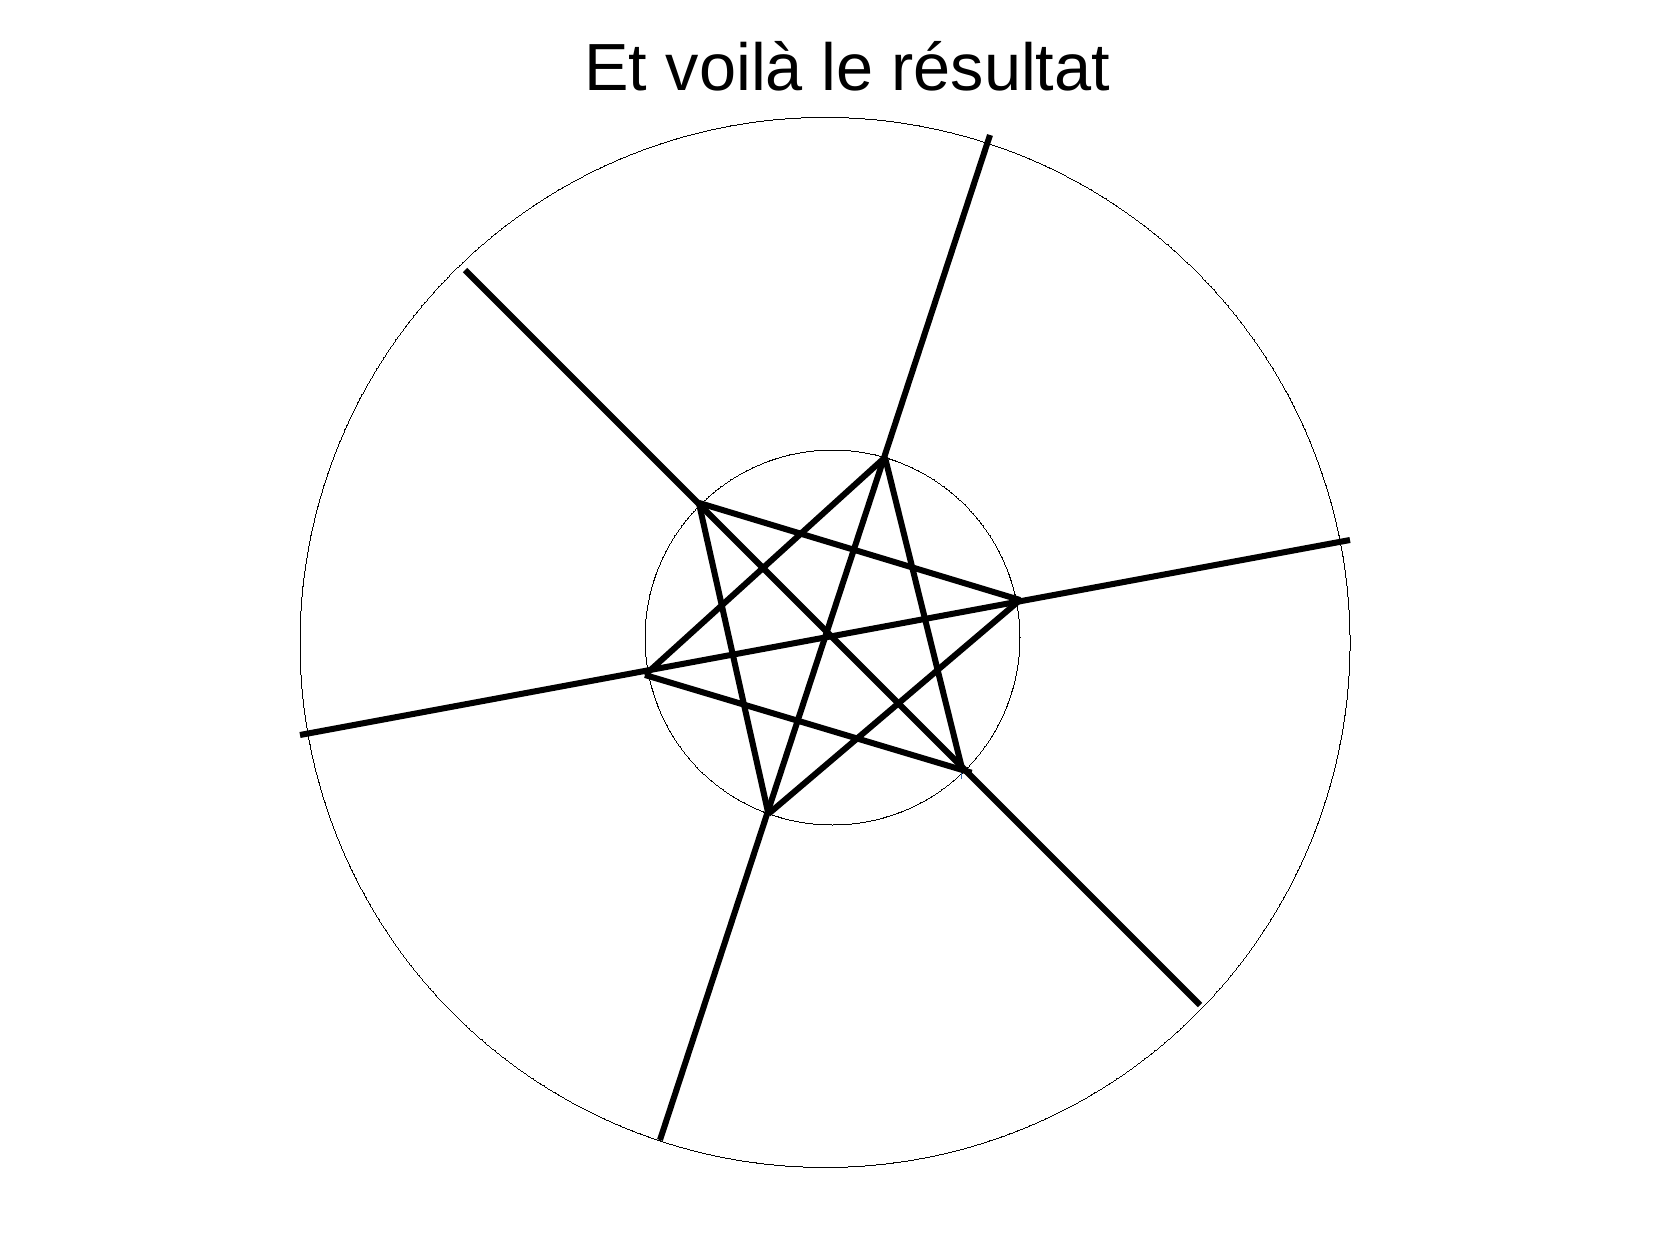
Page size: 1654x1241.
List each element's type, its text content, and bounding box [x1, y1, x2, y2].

title Et voilà le résultat [30, 30, 1654, 106]
